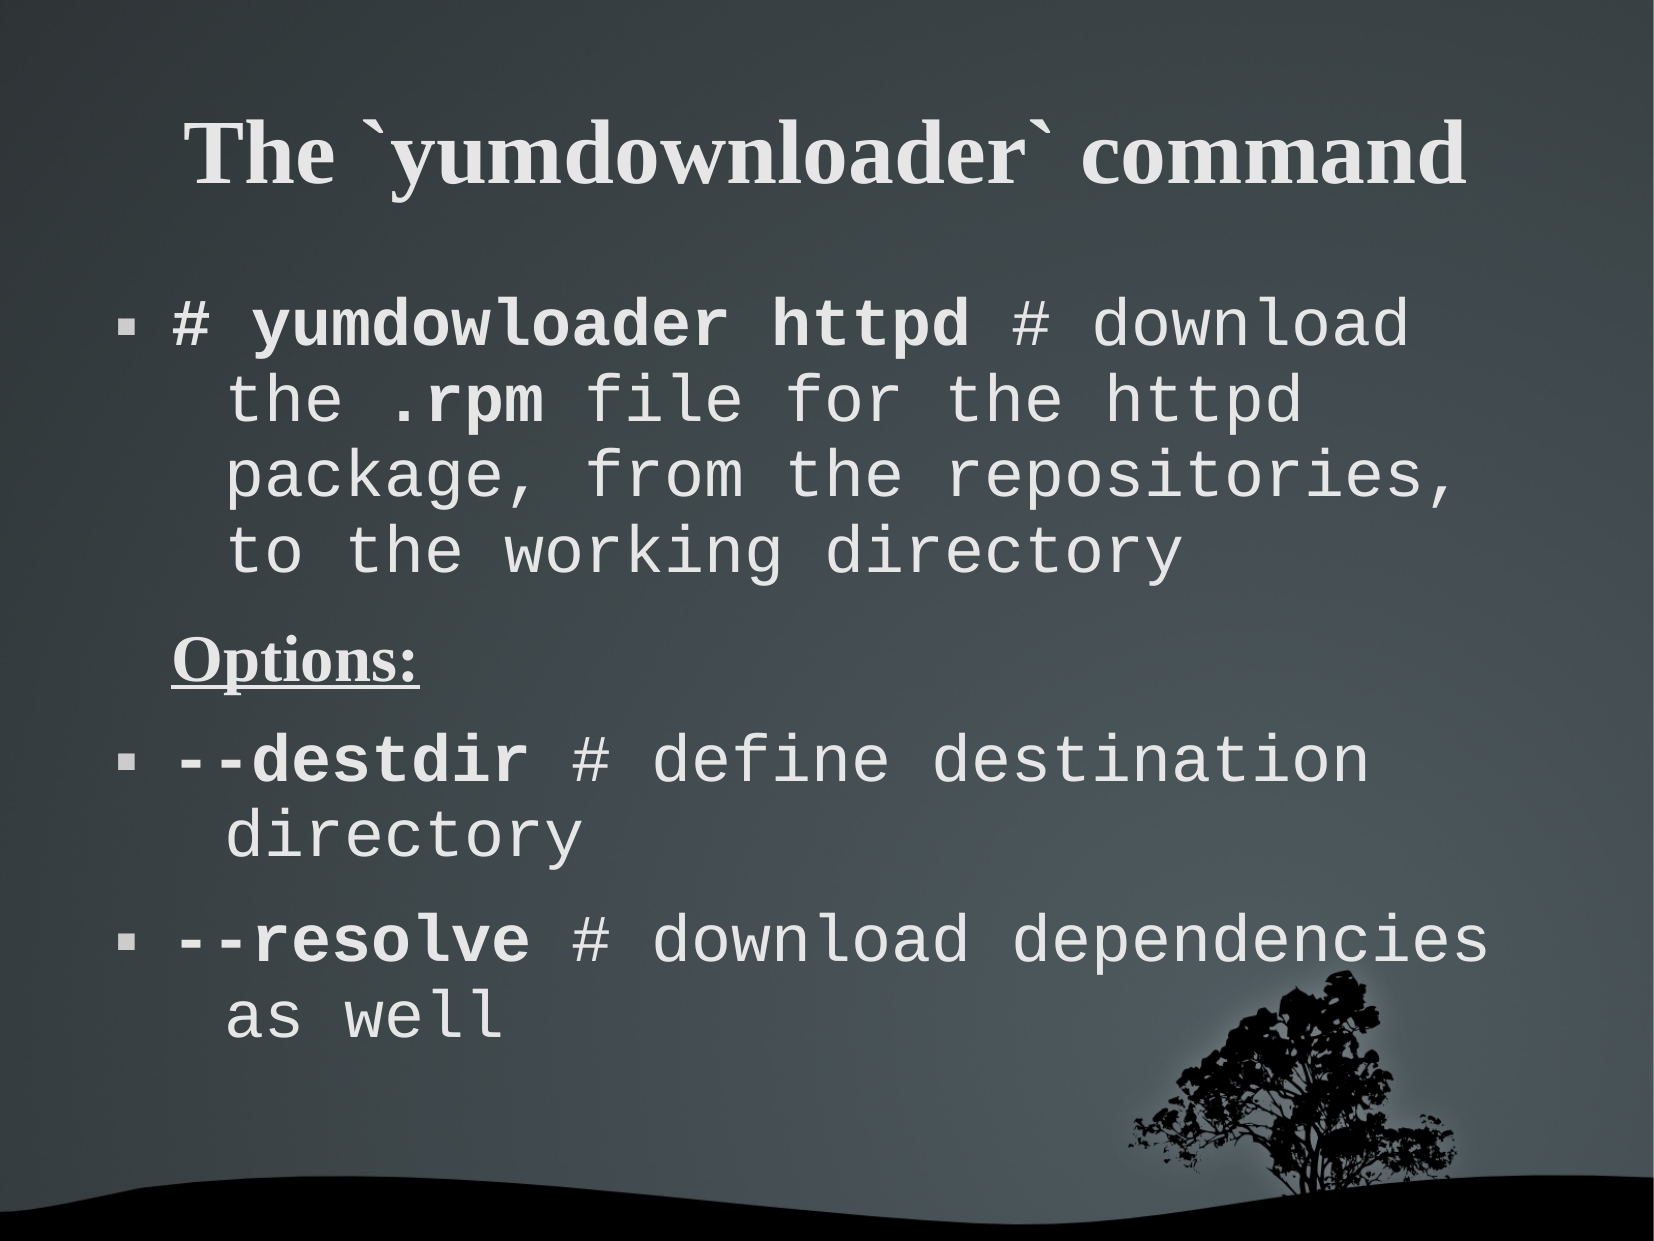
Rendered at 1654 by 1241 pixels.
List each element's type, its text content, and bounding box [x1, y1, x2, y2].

title The `yumdownloader` command [82, 49, 1571, 257]
picture [0, 0, 1654, 1241]
list # yumdowloader httpd # download the .rpm file for the httpd package, from the repositories, to the working directory Options: --destdir # define destination directory --resolve # download dependencies as well [82, 290, 1571, 1109]
